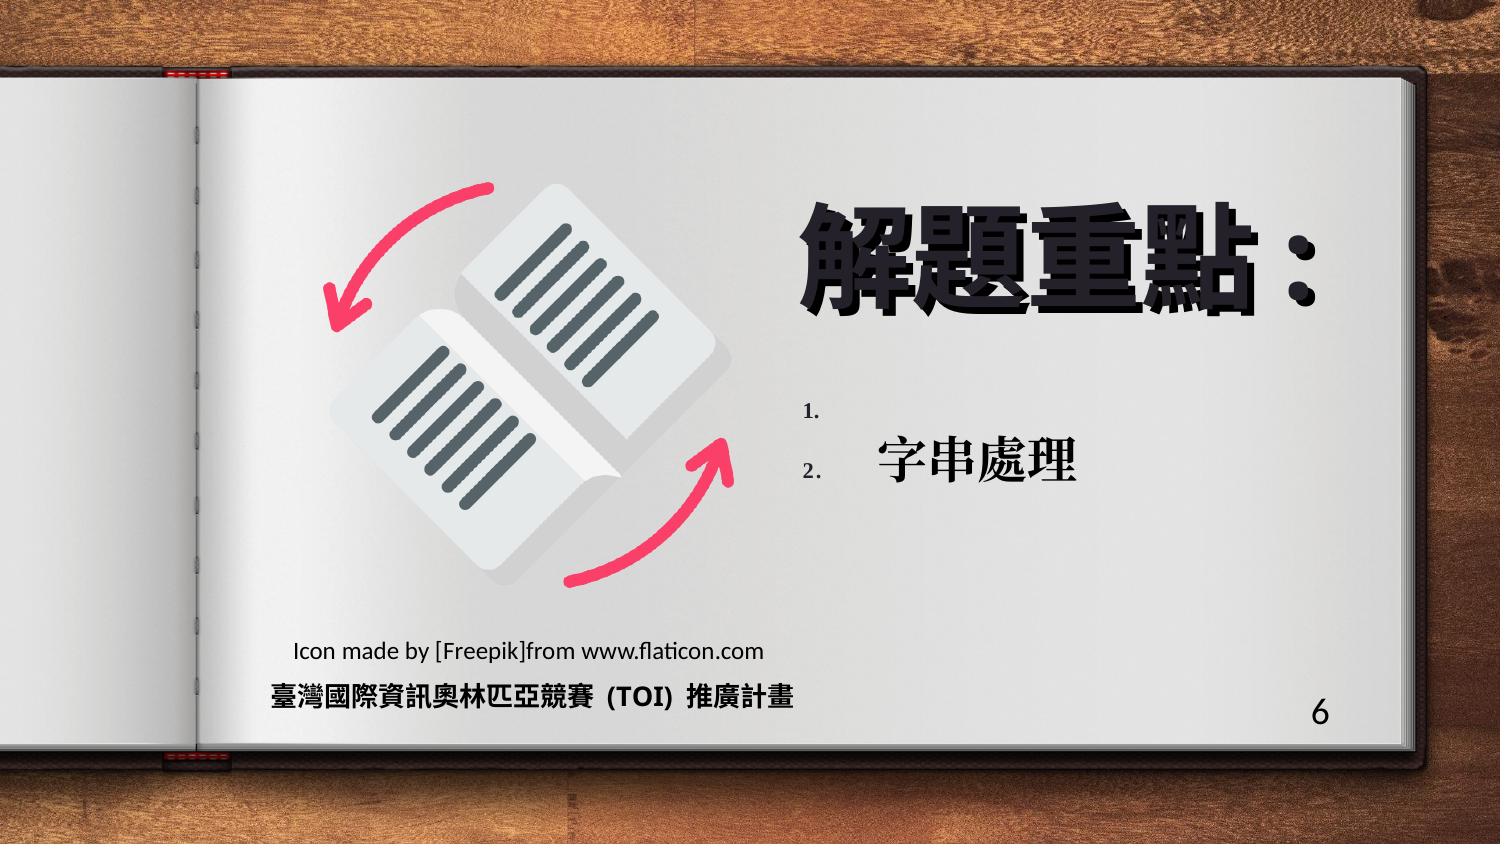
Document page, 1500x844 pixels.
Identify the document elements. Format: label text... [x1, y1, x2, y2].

text_box [1295, 672, 1386, 737]
title 解題重點: [782, 146, 1313, 338]
text_box Icon made by [Freepik]from www.flaticon.com [278, 627, 867, 672]
picture [323, 179, 734, 590]
subtitle 字串處理 [787, 353, 1341, 627]
